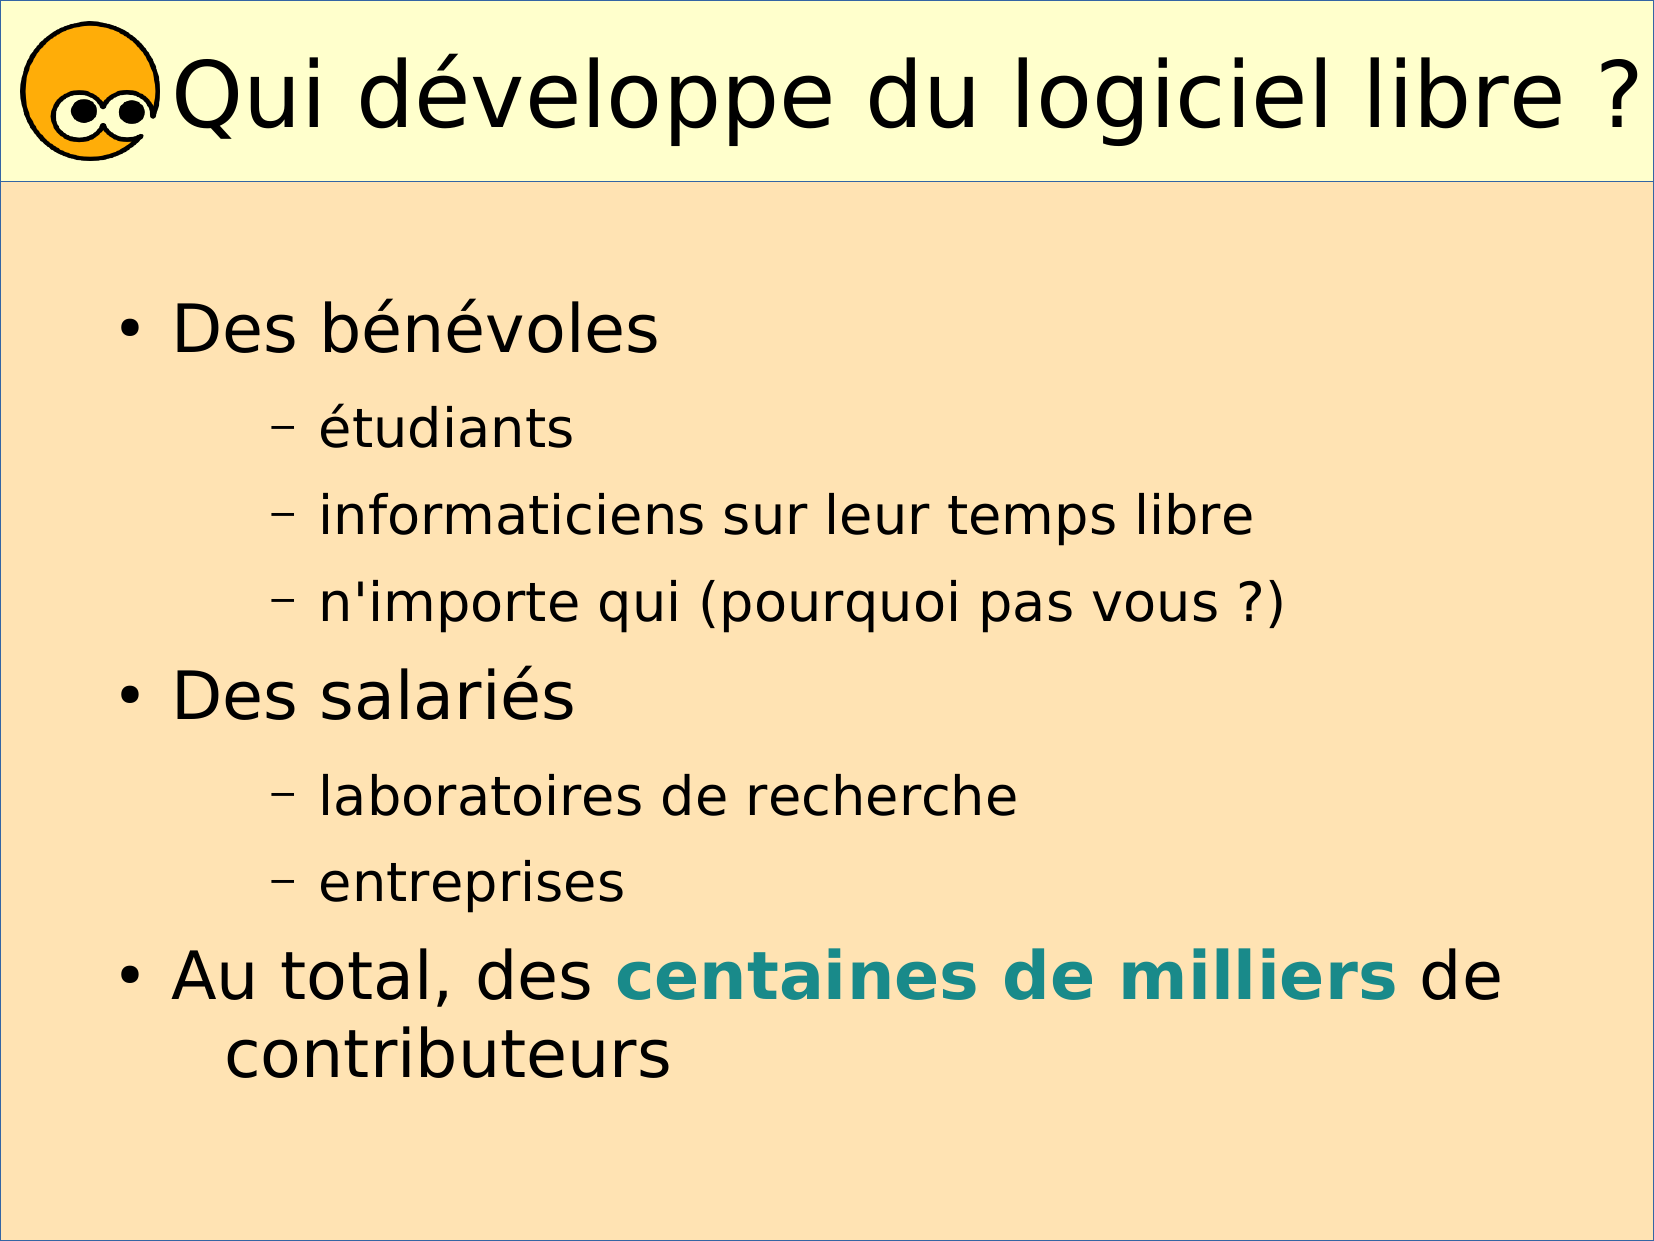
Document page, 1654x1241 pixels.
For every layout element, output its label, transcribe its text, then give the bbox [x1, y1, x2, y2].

list Des bénévoles étudiants informaticiens sur leur temps libre n'importe qui (pourquoi pas vous ?) Des salariés laboratoires de recherche entreprises Au total, des centaines de milliers de contributeurs [82, 290, 1571, 1109]
picture [20, 21, 160, 161]
title Qui développe du logiciel libre ? [164, 35, 1654, 156]
